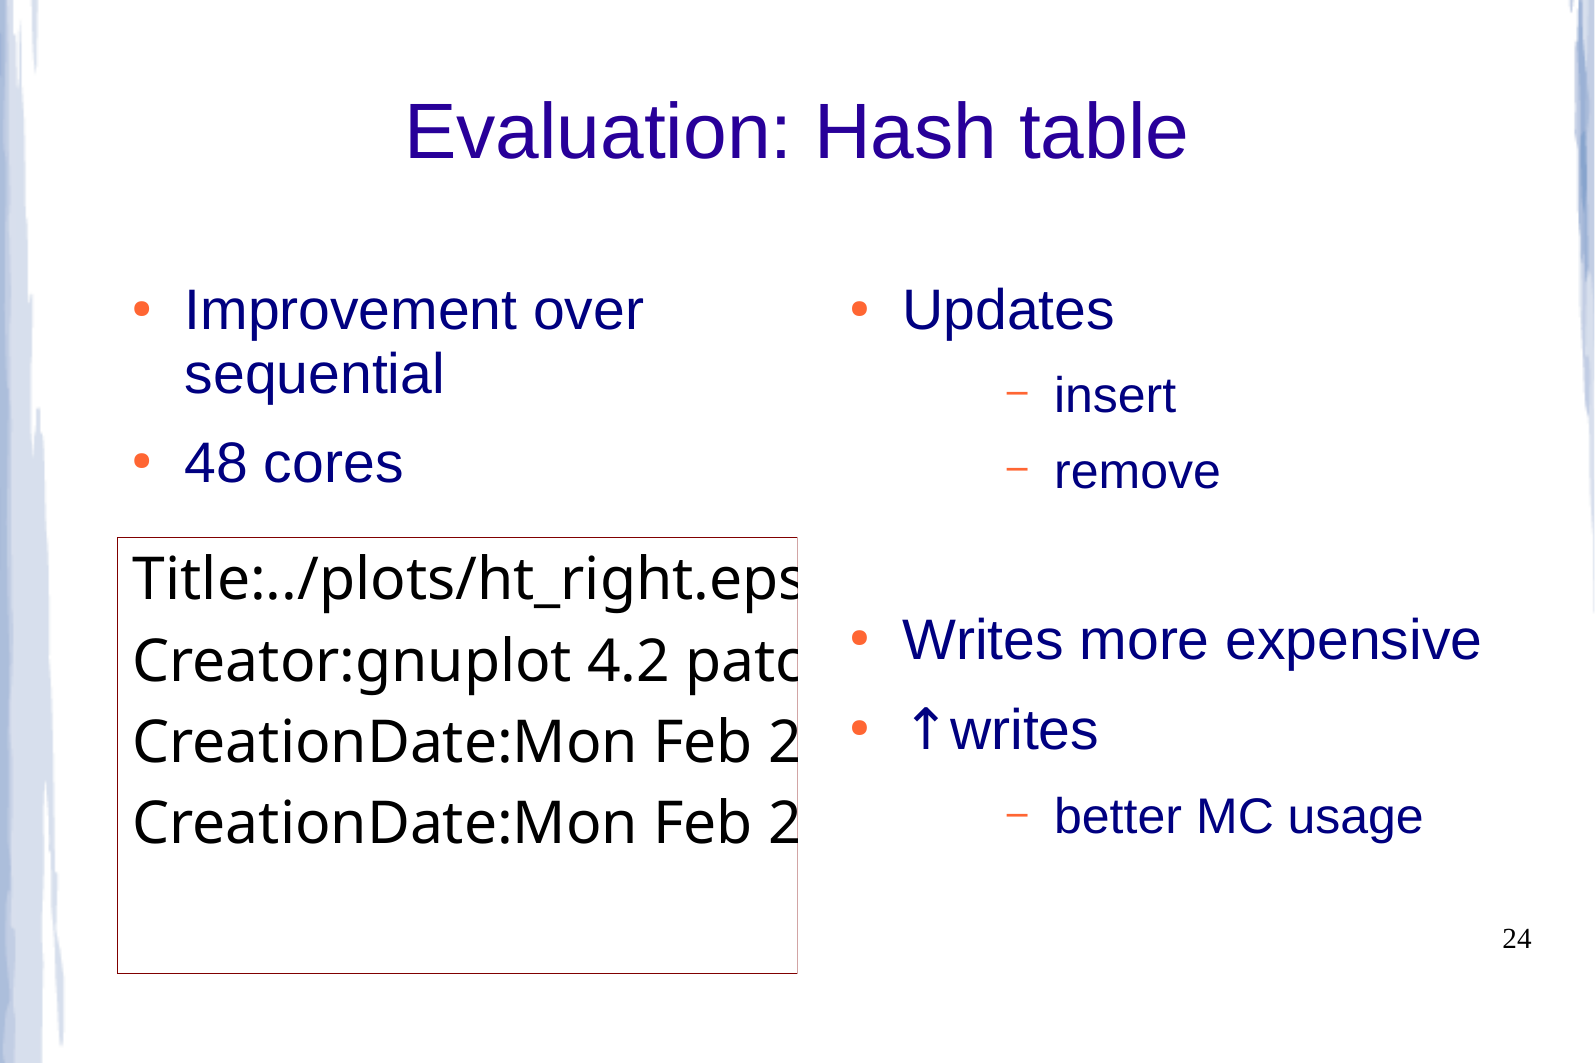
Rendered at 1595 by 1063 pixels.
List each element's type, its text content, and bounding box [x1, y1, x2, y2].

picture [0, 0, 1595, 1063]
list Improvement over sequential 48 cores [113, 278, 798, 533]
list Improvement over sequential 48 cores [113, 974, 798, 981]
list Updates insert remove Writes more expensive ↑writes better MC usage [831, 278, 1516, 966]
title Evaluation: Hash table [79, 42, 1515, 220]
